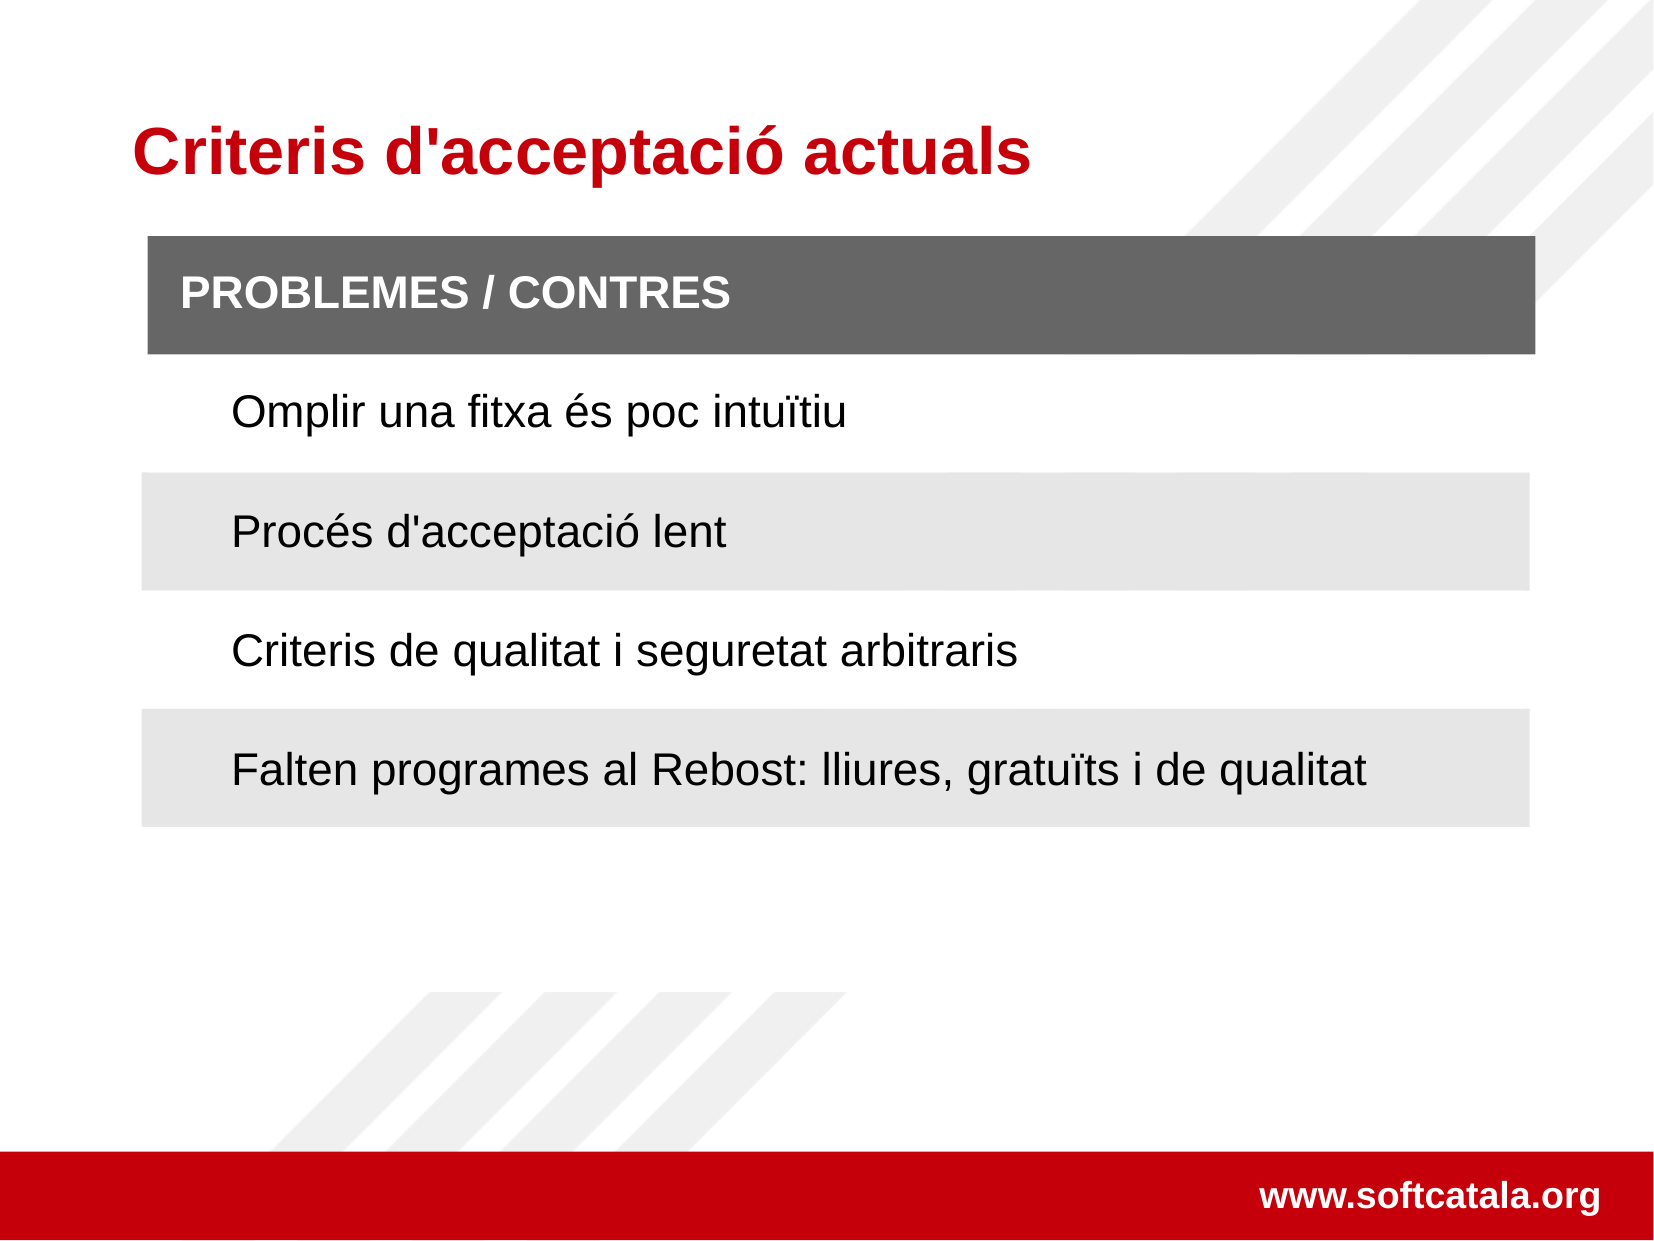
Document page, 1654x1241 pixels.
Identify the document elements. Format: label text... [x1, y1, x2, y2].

text_box PROBLEMES / CONTRES Omplir una fitxa és poc intuïtiu Procés d'acceptació lent Criteris de qualitat i seguretat arbitraris Falten programes al Rebost: lliures, gratuïts i de qualitat [165, 259, 1506, 939]
picture [0, 0, 1654, 1151]
text_box Criteris d'acceptació actuals [118, 106, 1501, 197]
text_box [135, 236, 1536, 993]
text_box www.softcatala.org [0, 1151, 1654, 1241]
